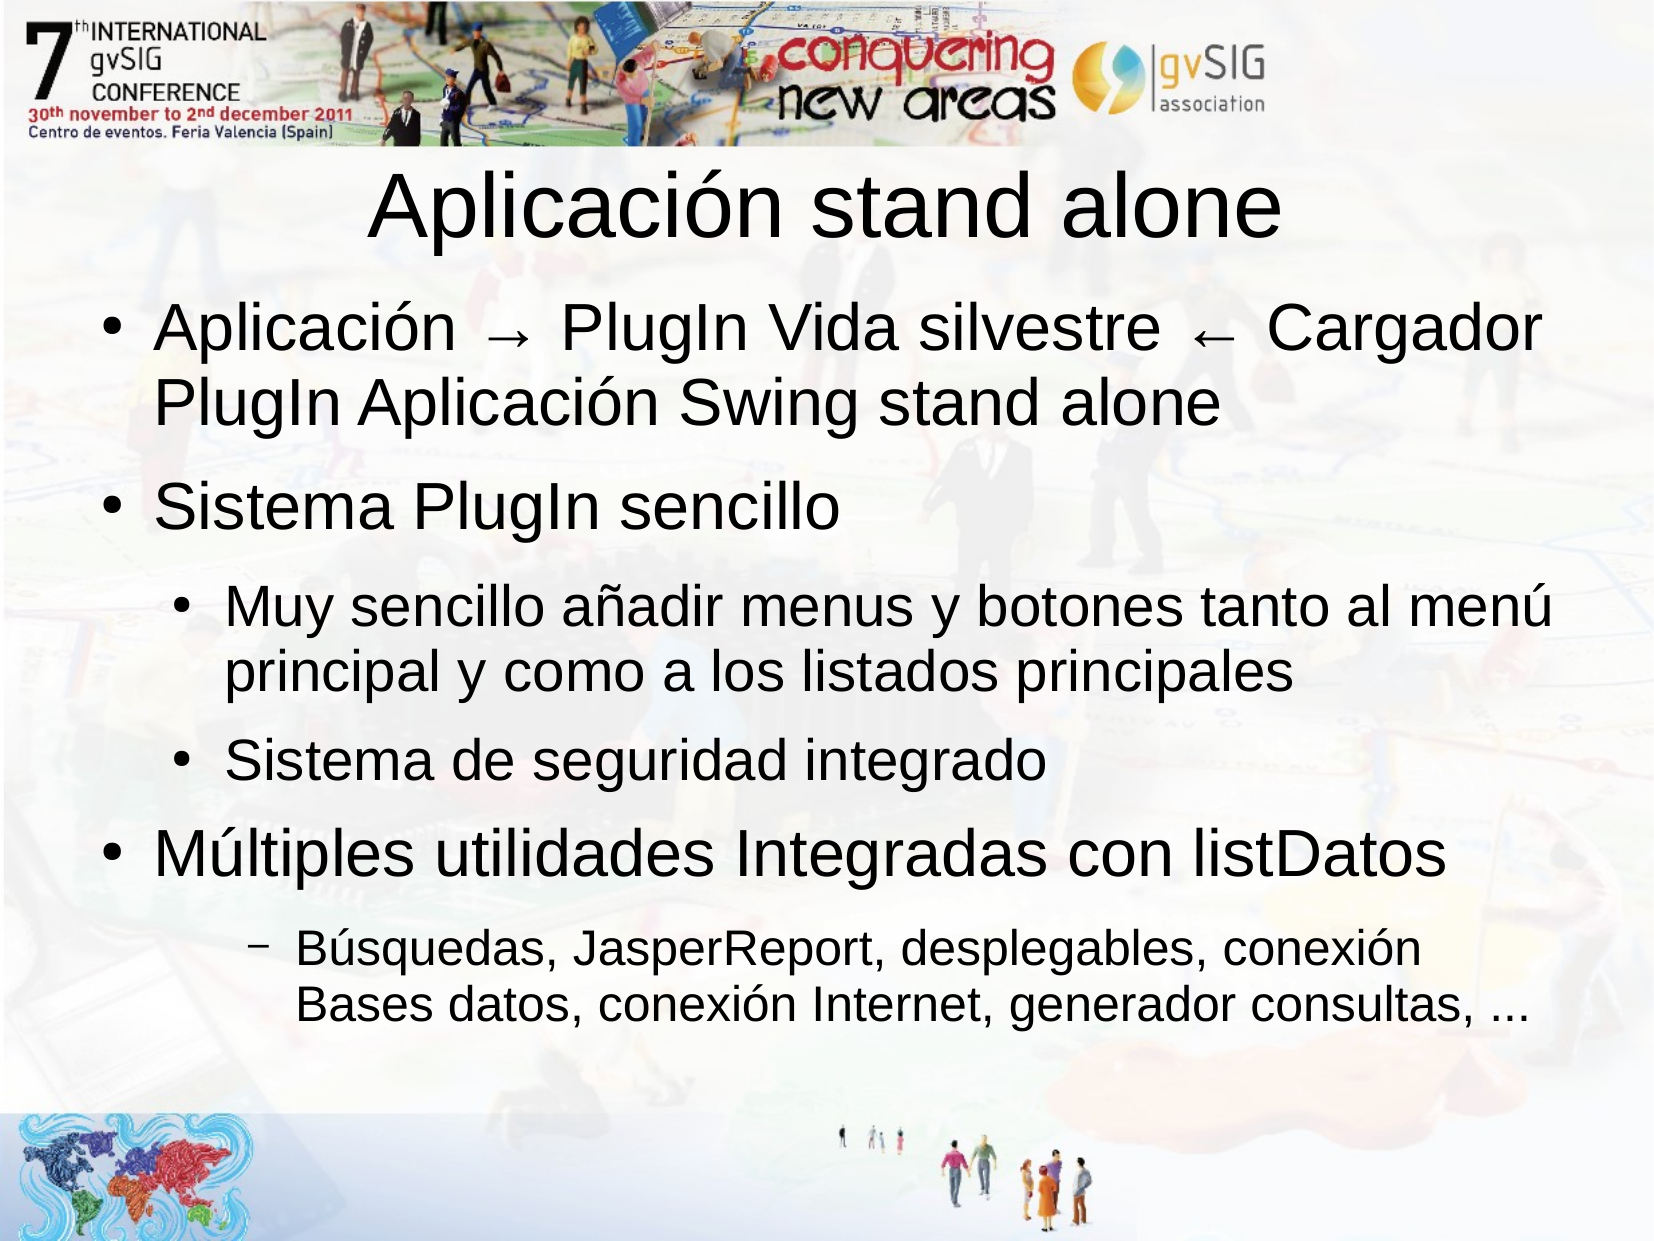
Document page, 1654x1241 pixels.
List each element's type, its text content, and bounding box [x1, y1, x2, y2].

picture [0, 0, 1654, 1241]
title Aplicación stand alone [82, 102, 1571, 290]
list Aplicación → PlugIn Vida silvestre ← Cargador PlugIn Aplicación Swing stand alone Sistema PlugIn sencillo Muy sencillo añadir menus y botones tanto al menú principal y como a los listados principales Sistema de seguridad integrado Múltiples utilidades Integradas con listDatos Búsquedas, JasperReport, desplegables, conexión Bases datos, conexión Internet, generador consultas, ... [82, 290, 1571, 1094]
